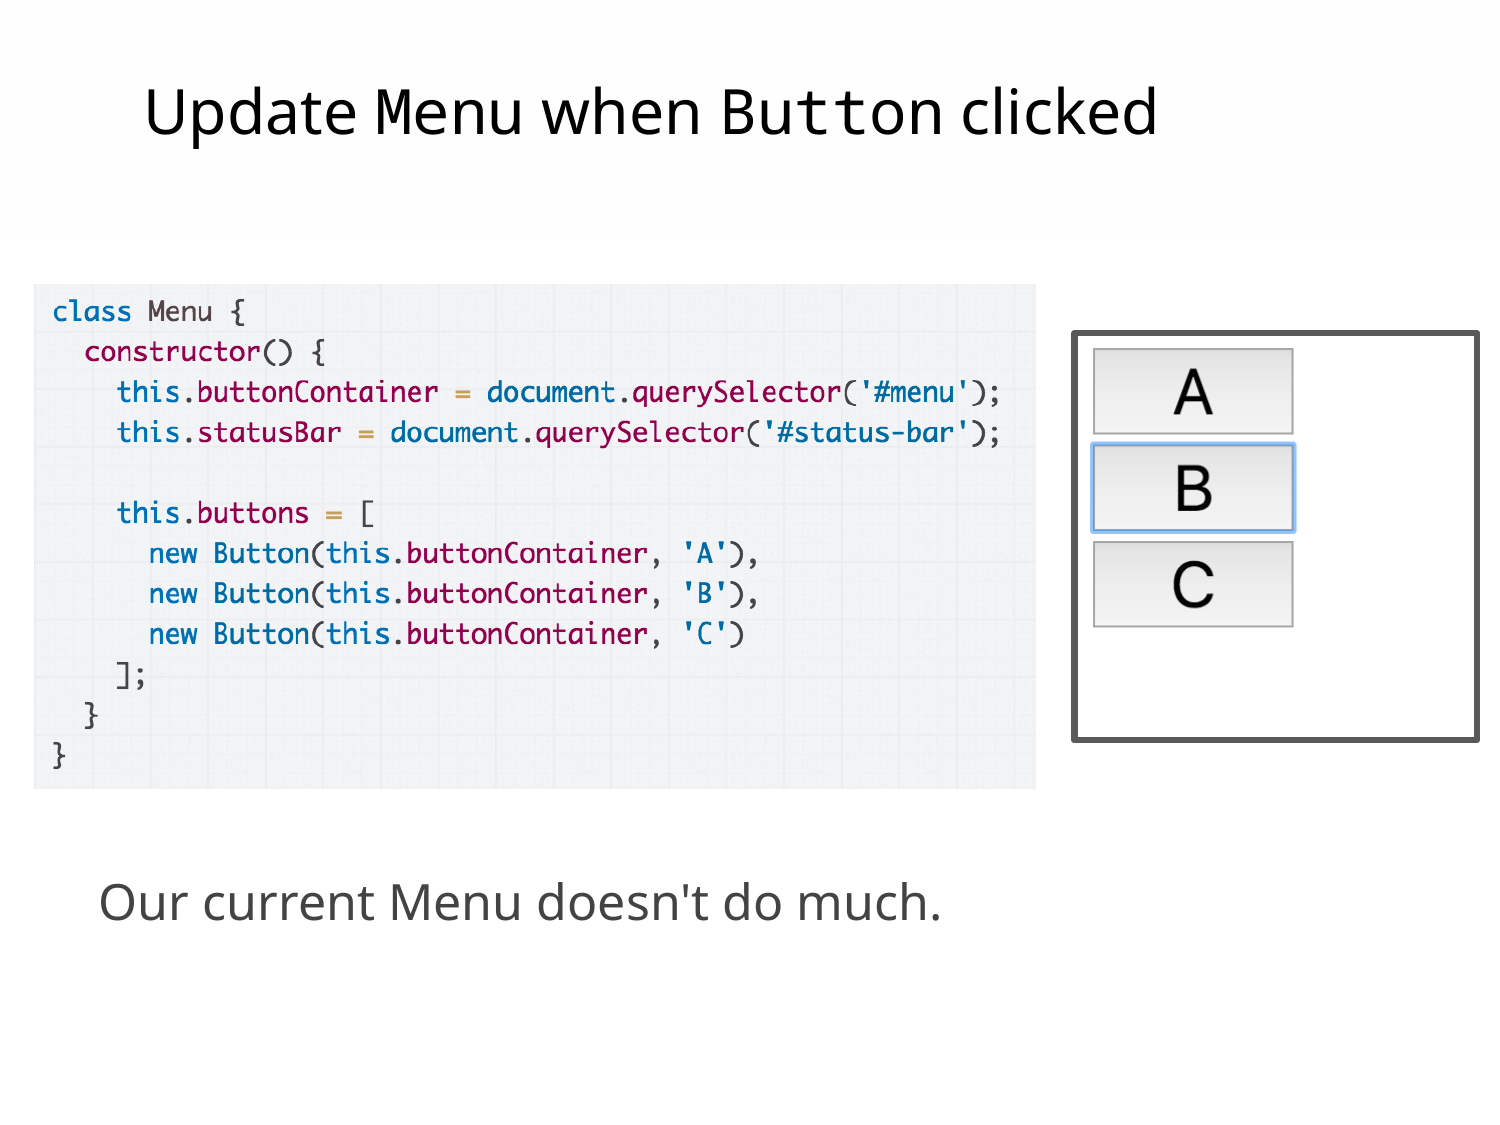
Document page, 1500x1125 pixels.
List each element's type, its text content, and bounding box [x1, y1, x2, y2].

title Update Menu when Button clicked [128, 56, 1372, 183]
list Our current Menu doesn't do much. [83, 846, 1328, 972]
picture [34, 284, 1036, 789]
picture [1077, 336, 1474, 738]
